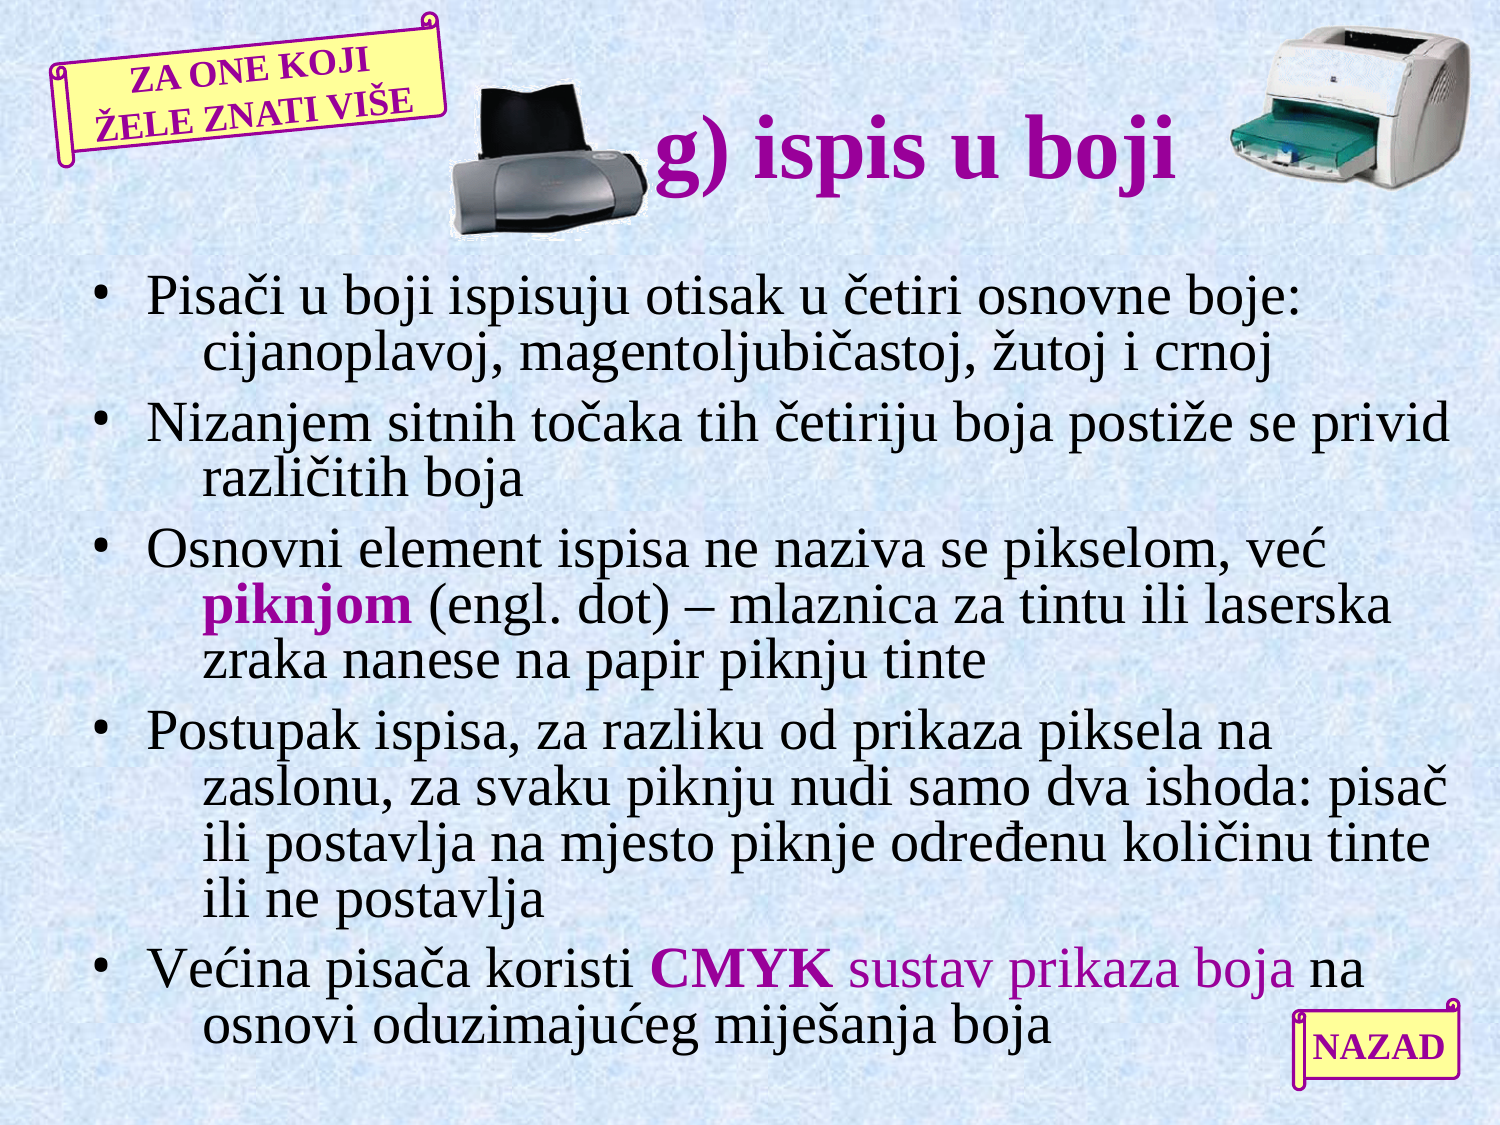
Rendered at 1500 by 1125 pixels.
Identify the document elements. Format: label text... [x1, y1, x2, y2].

text_box ZA ONE KOJI ŽELE ZNATI VIŠE [50, 12, 446, 167]
picture [1222, 19, 1475, 197]
picture [430, 78, 656, 253]
list Pisači u boji ispisuju otisak u četiri osnovne boje: cijanoplavoj, magentoljubičastoj, žutoj i crnoj Nizanjem sitnih točaka tih četiriju boja postiže se privid različitih boja Osnovni element ispisa ne naziva se pikselom, već piknjom (engl. dot) – mlaznica za tintu ili laserska zraka nanese na papir piknju tinte Postupak ispisa, za razliku od prikaza piksela na zaslonu, za svaku piknju nudi samo dva ishoda: pisač ili postavlja na mjesto piknje određenu količinu tinte ili ne postavlja Većina pisača koristi CMYK sustav prikaza boja na osnovi oduzimajućeg miješanja boja [75, 262, 1471, 1083]
text_box NAZAD [1293, 999, 1459, 1090]
title g) ispis u boji [656, 78, 1201, 206]
